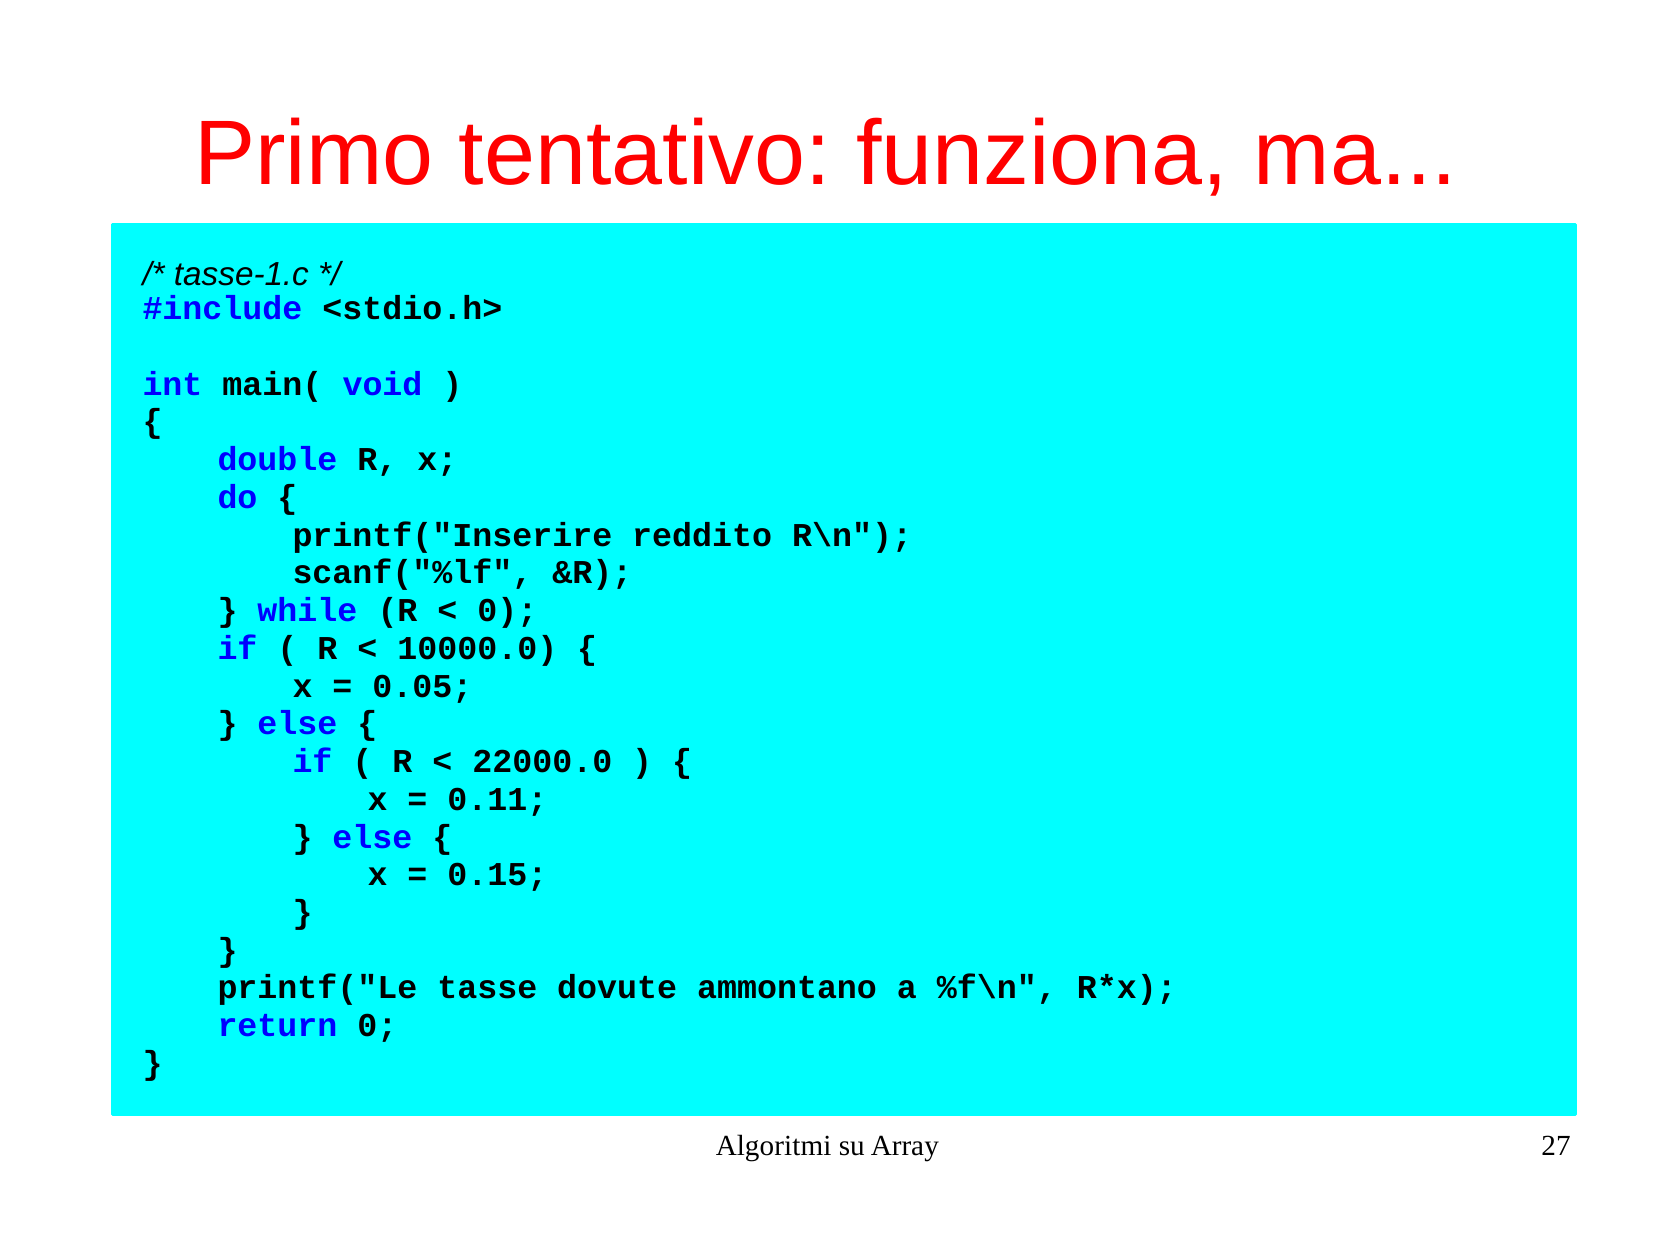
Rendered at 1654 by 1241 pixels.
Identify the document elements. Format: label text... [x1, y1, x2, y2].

text_box /* tasse-1.c */ #include <stdio.h> int main( void ) { double R, x; do { printf("Inserire reddito R\n"); scanf("%lf", &R); } while (R < 0); if ( R < 10000.0) { x = 0.05; } else { if ( R < 22000.0 ) { x = 0.11; } else { x = 0.15; } } printf("Le tasse dovute ammontano a %f\n", R*x); return 0; } [112, 224, 1576, 1115]
title Primo tentativo: funziona, ma... [82, 49, 1571, 257]
